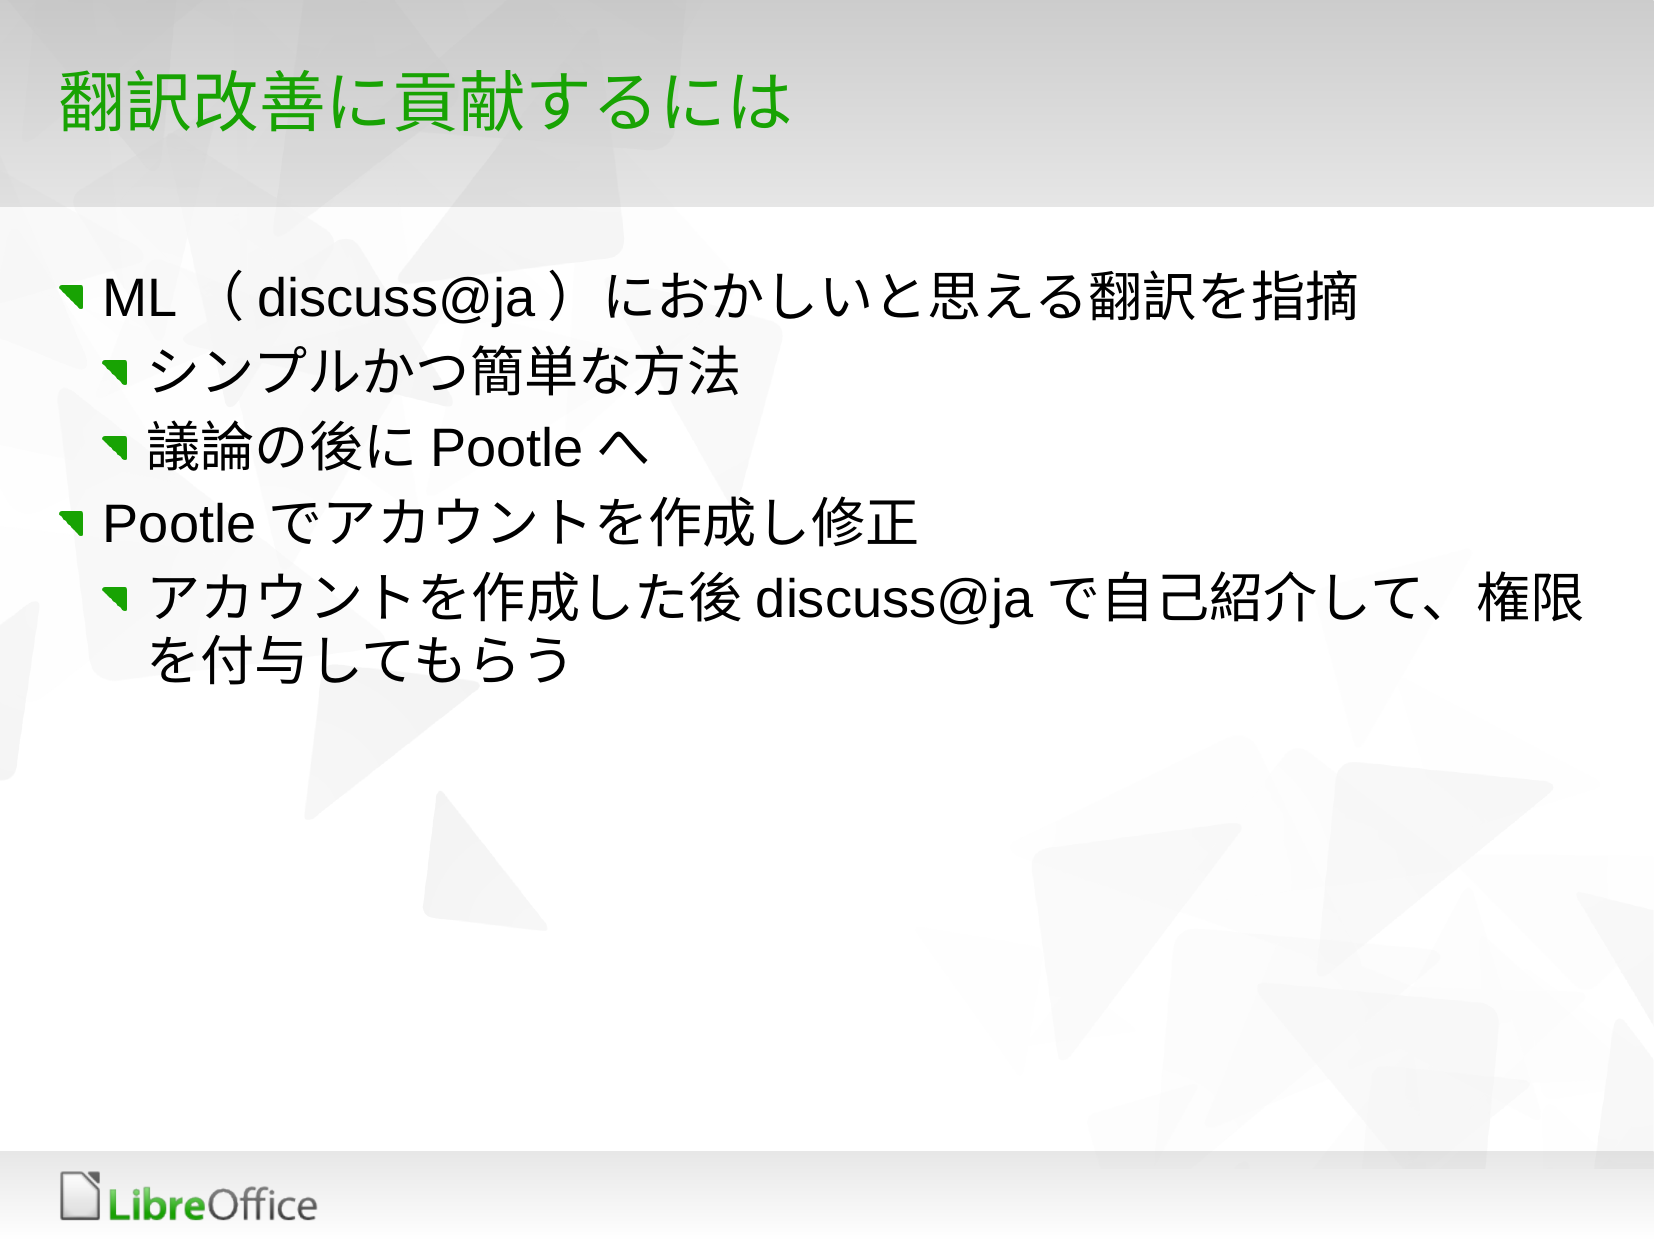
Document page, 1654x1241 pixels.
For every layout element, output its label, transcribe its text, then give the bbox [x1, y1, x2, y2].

title 翻訳改善に貢献するには [59, 29, 1595, 178]
picture [915, 548, 1654, 1169]
list ML（discuss@ja）におかしいと思える翻訳を指摘 シンプルかつ簡単な方法 議論の後にPootleへ Pootleでアカウントを作成し修正 アカウントを作成した後discuss@jaで自己紹介して、権限を付与してもらう [59, 265, 1595, 1085]
picture [0, 0, 783, 931]
picture [41, 1152, 337, 1240]
